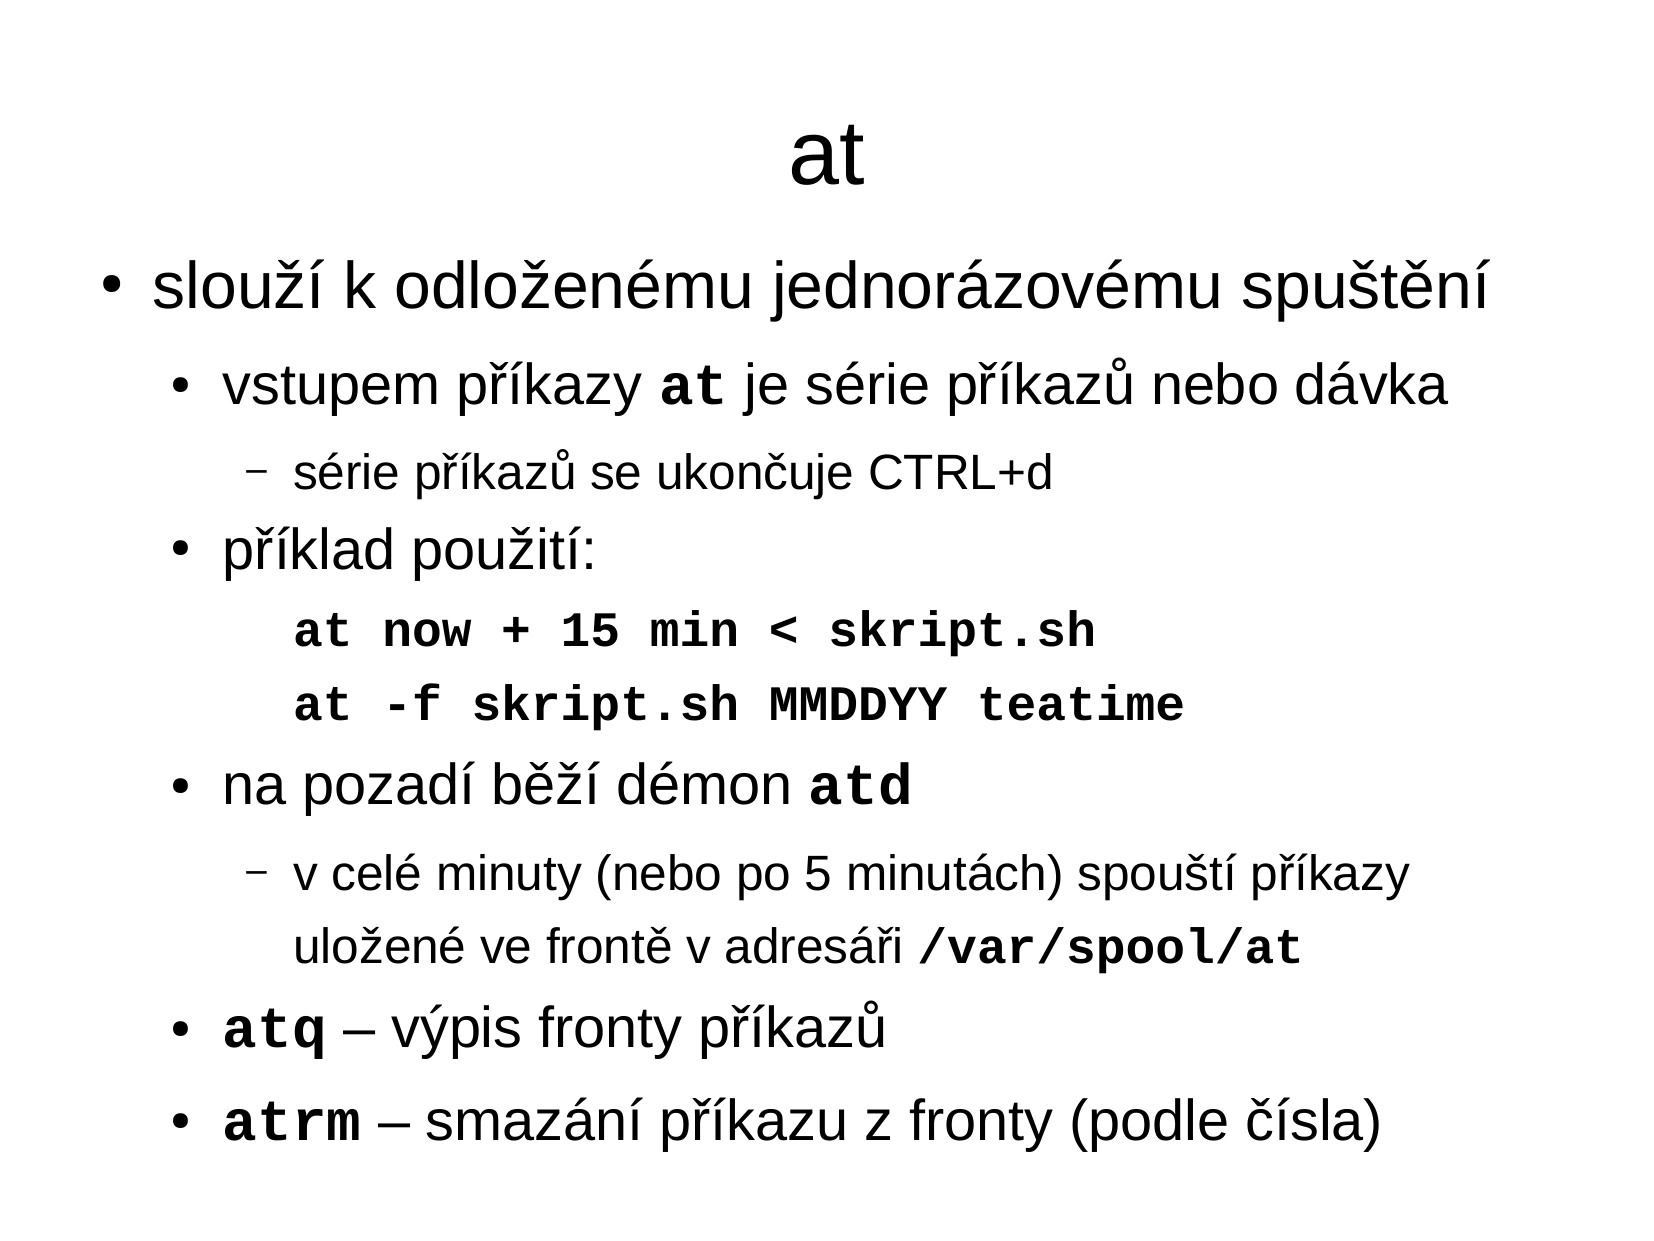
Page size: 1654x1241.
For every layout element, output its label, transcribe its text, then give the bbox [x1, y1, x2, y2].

title at [82, 56, 1571, 248]
list slouží k odloženému jednorázovému spuštění vstupem příkazy at je série příkazů nebo dávka série příkazů se ukončuje CTRL+d příklad použití: at now + 15 min < skript.sh at -f skript.sh MMDDYY teatime na pozadí běží démon atd v celé minuty (nebo po 5 minutách) spouští příkazy uložené ve frontě v adresáři /var/spool/at atq – výpis fronty příkazů atrm – smazání příkazu z fronty (podle čísla) [82, 248, 1571, 1165]
